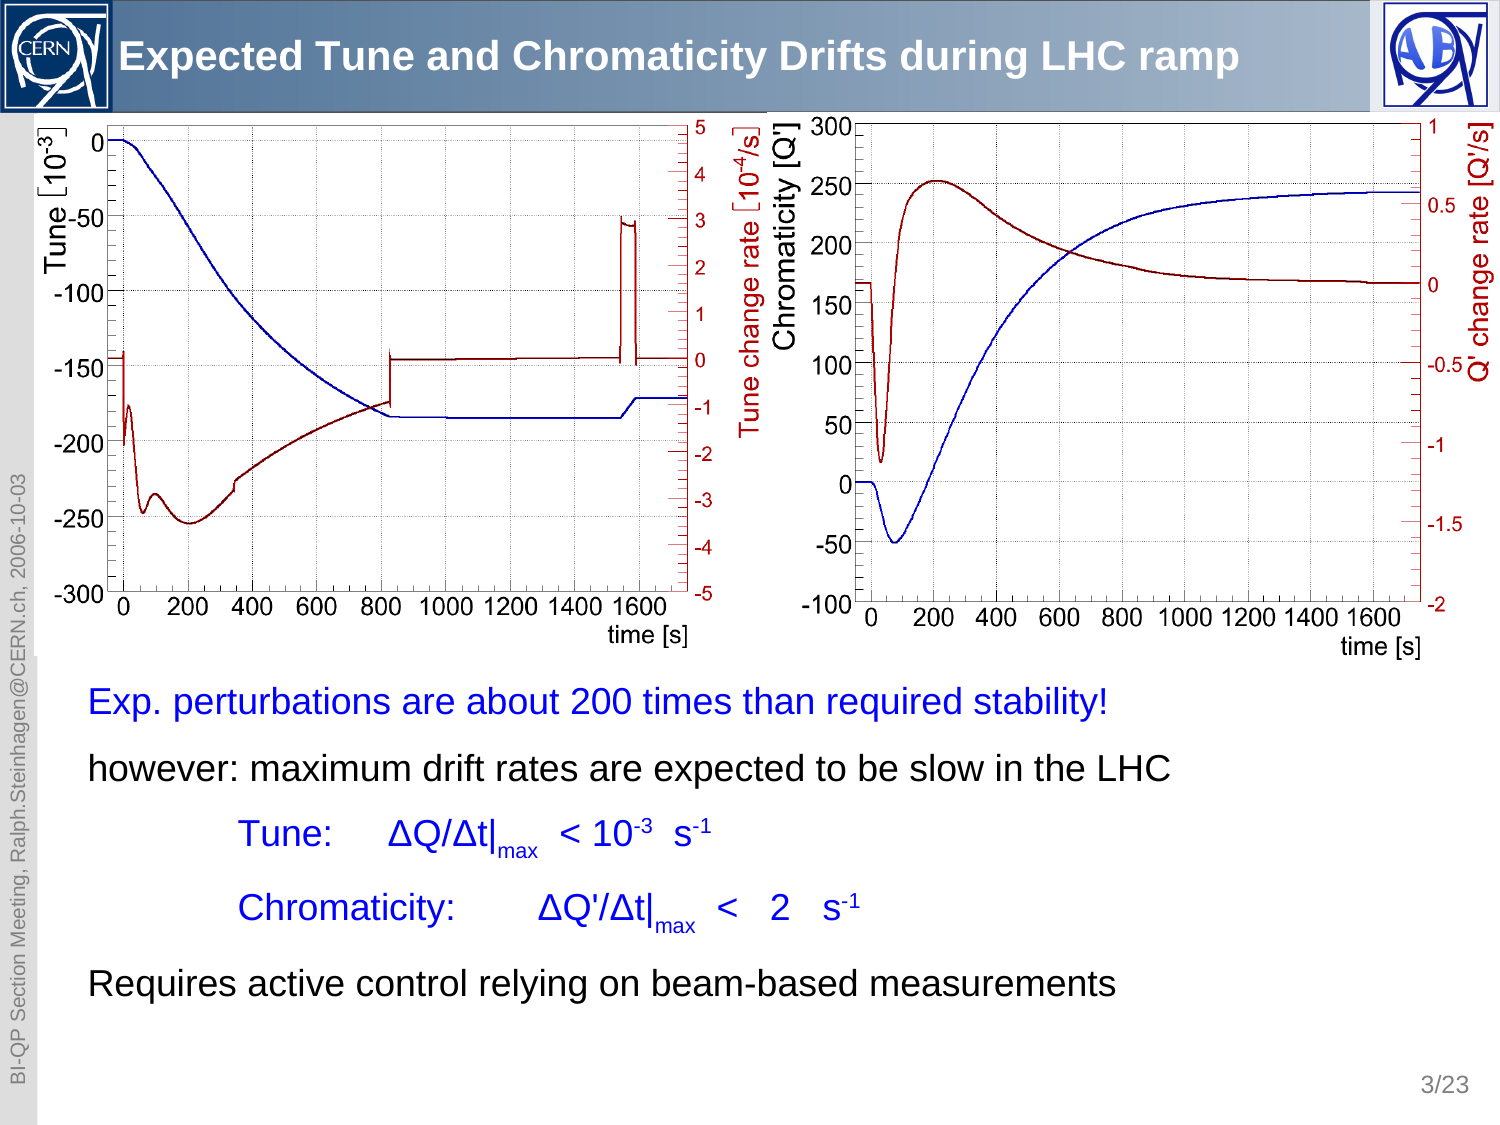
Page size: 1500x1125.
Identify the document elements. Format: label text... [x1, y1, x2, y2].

title Expected Tune and Chromaticity Drifts during LHC ramp [118, 0, 1359, 113]
picture [0, 0, 113, 113]
list Exp. perturbations are about 200 times than required stability! however: maximum drift rates are expected to be slow in the LHC Tune: ΔQ/Δt|max < 10-3 s-1 Chromaticity: ΔQ'/Δt|max < 2 s-1 Requires active control relying on beam-based measurements [87, 679, 1438, 1030]
picture [1382, 1, 1489, 108]
picture [34, 112, 1500, 668]
